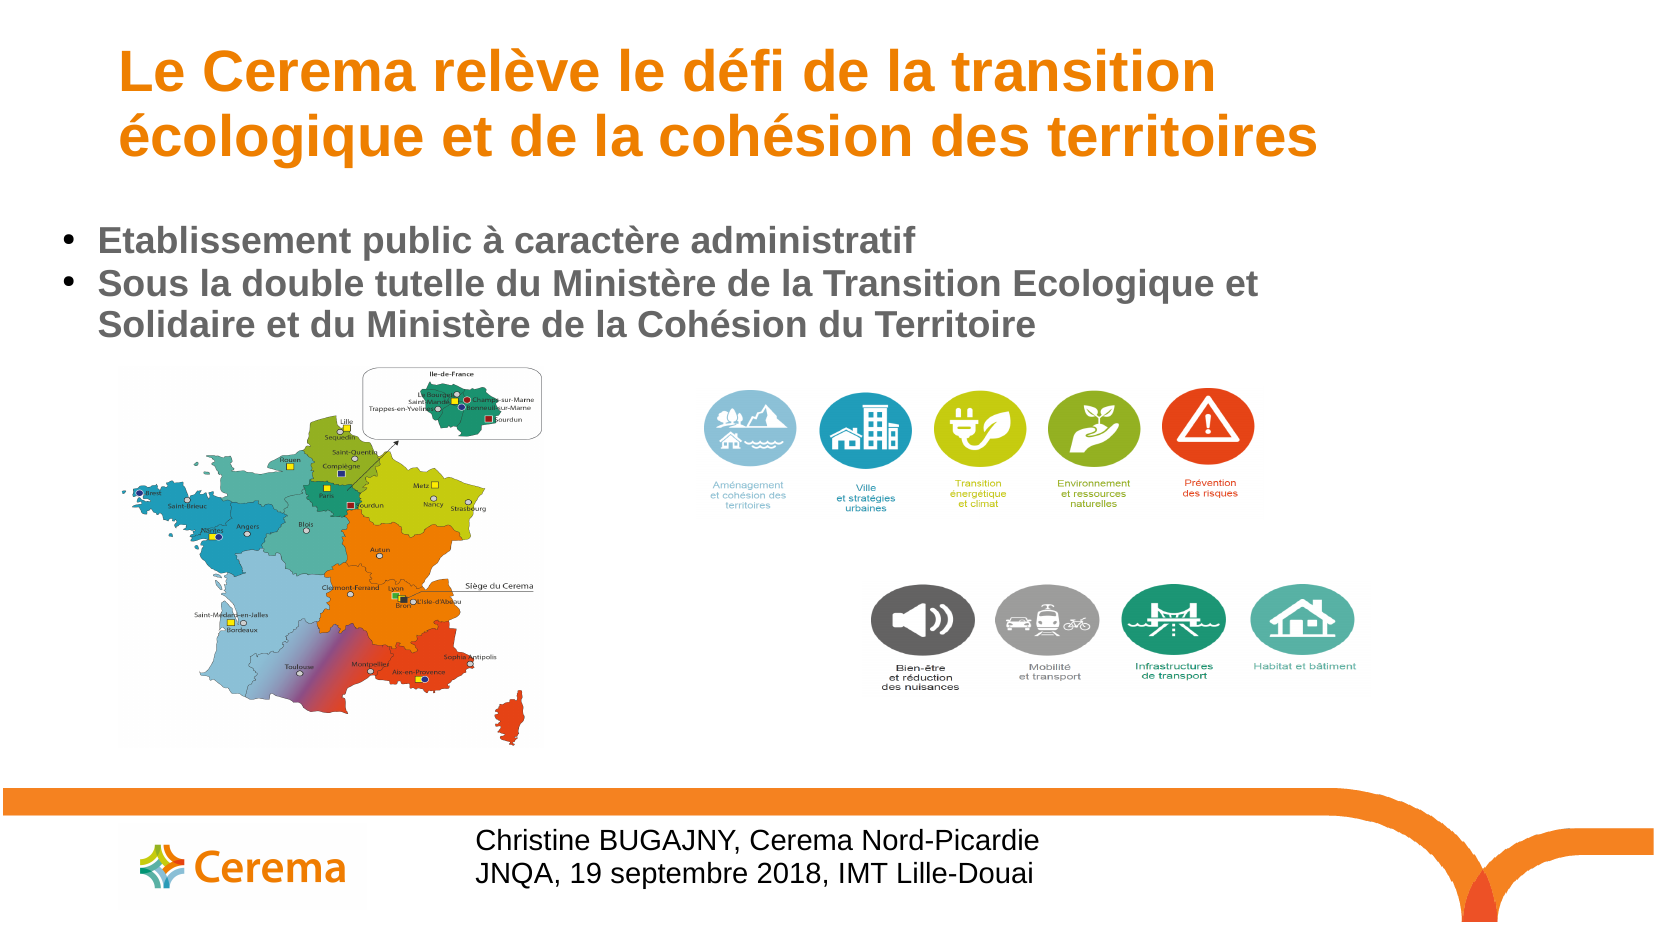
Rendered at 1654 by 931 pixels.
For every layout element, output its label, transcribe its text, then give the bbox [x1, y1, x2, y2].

text_box Christine BUGAJNY, Cerema Nord-Picardie JNQA, 19 septembre 2018, IMT Lille-Douai [460, 816, 1359, 931]
text_box Etablissement public à caractère administratif Sous la double tutelle du Ministère de la Transition Ecologique et Solidaire et du Ministère de la Cohésion du Territoire [47, 212, 1406, 358]
title Le Cerema relève le défi de la transition écologique et de la cohésion des territoires [118, 8, 1453, 198]
picture [862, 581, 1371, 697]
picture [118, 823, 367, 910]
picture [118, 366, 544, 748]
picture [696, 386, 1264, 520]
